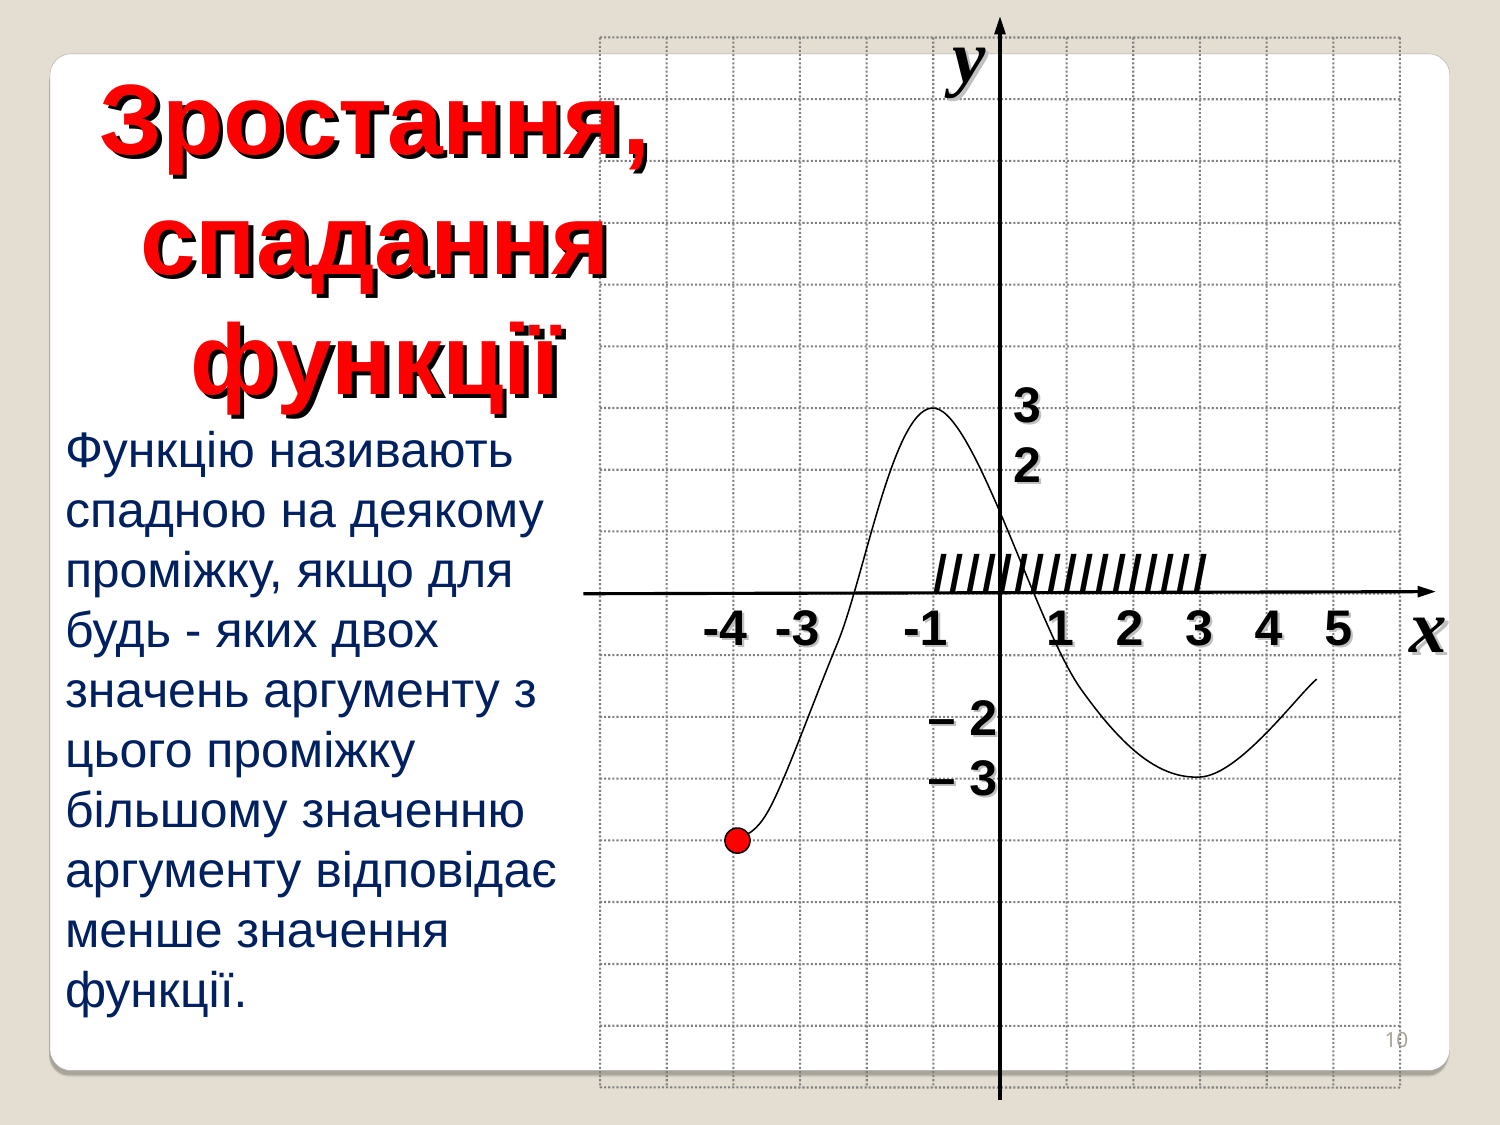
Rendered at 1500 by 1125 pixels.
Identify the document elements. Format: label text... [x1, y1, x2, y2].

text_box – 2 – 3 [912, 678, 1013, 814]
text_box -4 -3 -1 1 2 3 4 5 [831, 587, 1064, 663]
text_box Функцію називають спадною на деякому проміжку, якщо для будь - яких двох значень аргументу з цього проміжку більшому значенню аргументу відповідає менше значення функції. [50, 410, 588, 1025]
text_box -4 -3 -1 1 2 3 4 5 [1045, 587, 1364, 663]
text_box Зростання, спадання функції [0, 47, 750, 422]
text_box x [1394, 569, 1463, 676]
text_box [1369, 1002, 1445, 1063]
text_box 3 2 [998, 365, 1057, 500]
text_box [724, 828, 751, 854]
text_box -4 -3 -1 1 2 3 4 5 [687, 587, 854, 663]
text_box y [937, 0, 1002, 106]
text_box IIIIIIIIIIIIIIIII [916, 529, 1222, 615]
